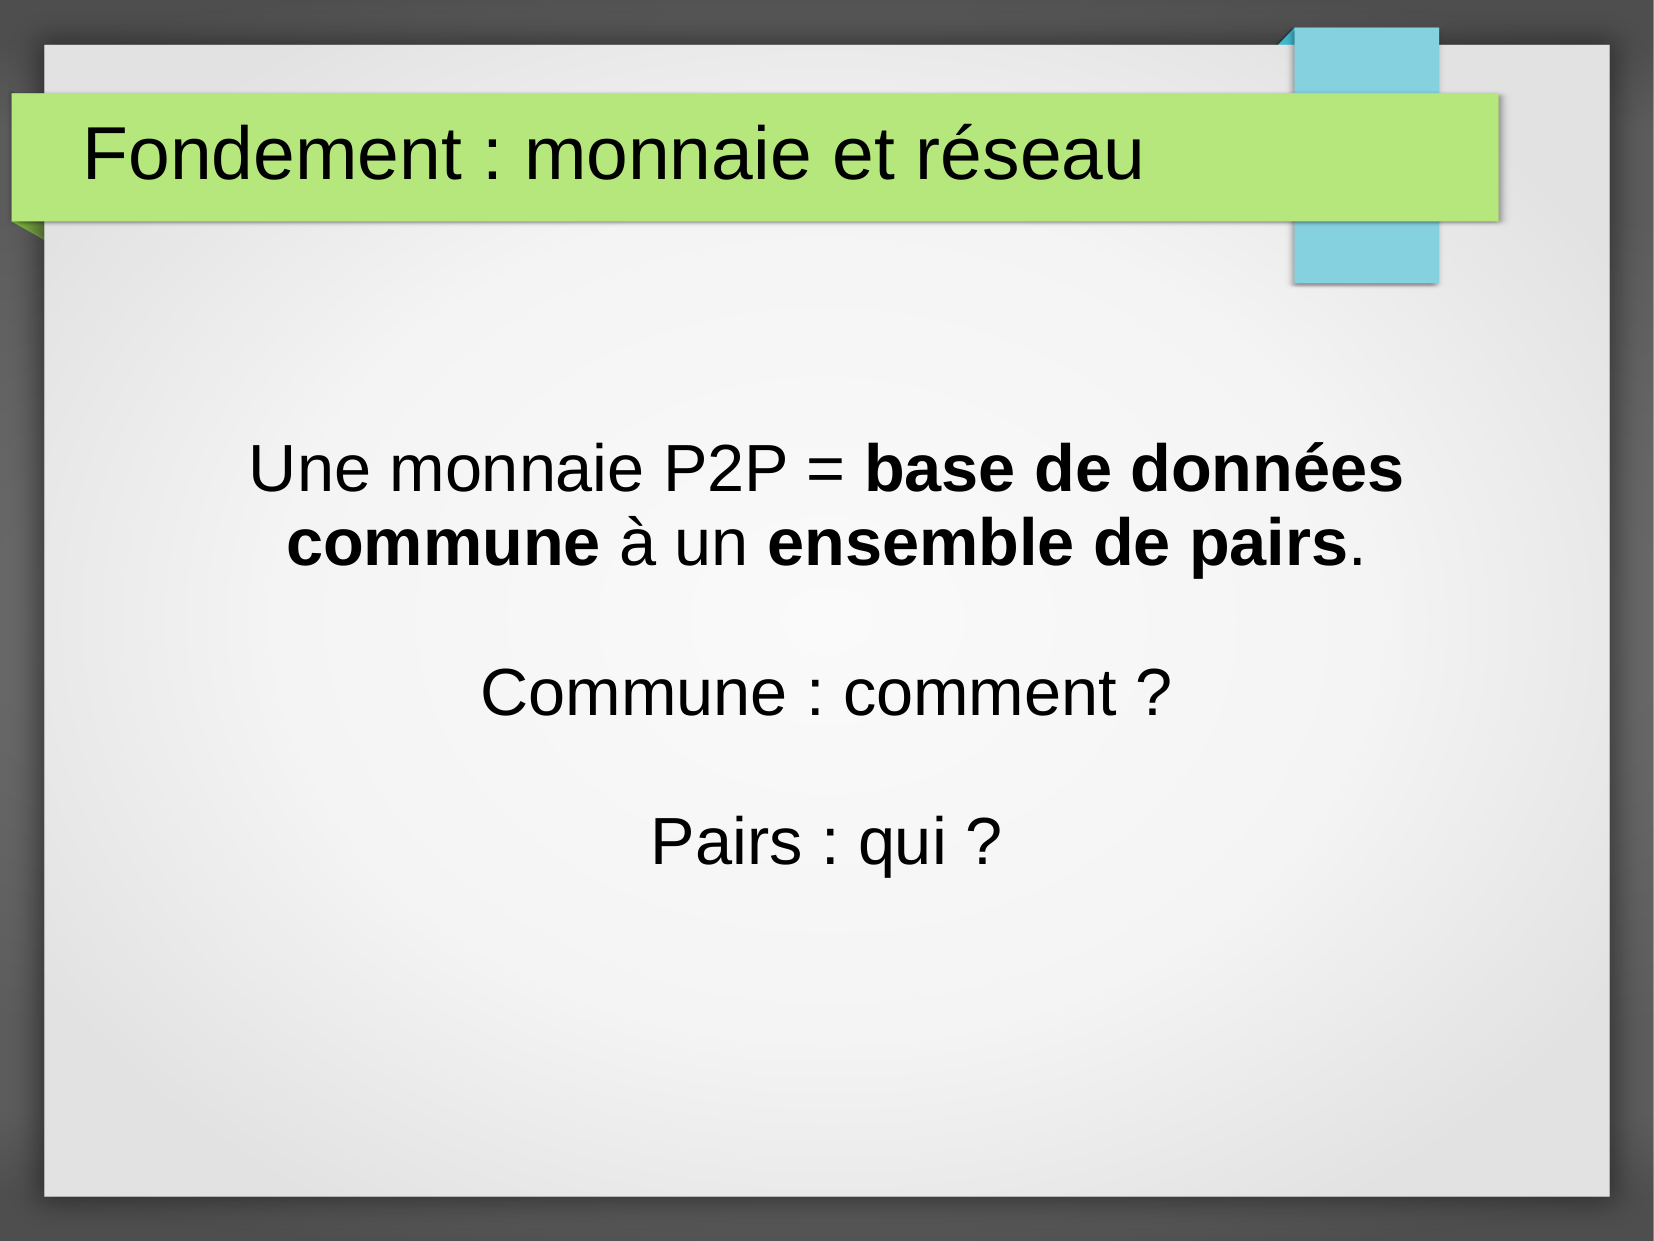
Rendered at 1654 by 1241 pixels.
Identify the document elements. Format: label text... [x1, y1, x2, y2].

title Fondement : monnaie et réseau [82, 94, 1264, 213]
subtitle Une monnaie P2P = base de données commune à un ensemble de pairs. Commune : comment ? Pairs : qui ? [82, 295, 1571, 1015]
picture [0, 0, 1654, 1241]
